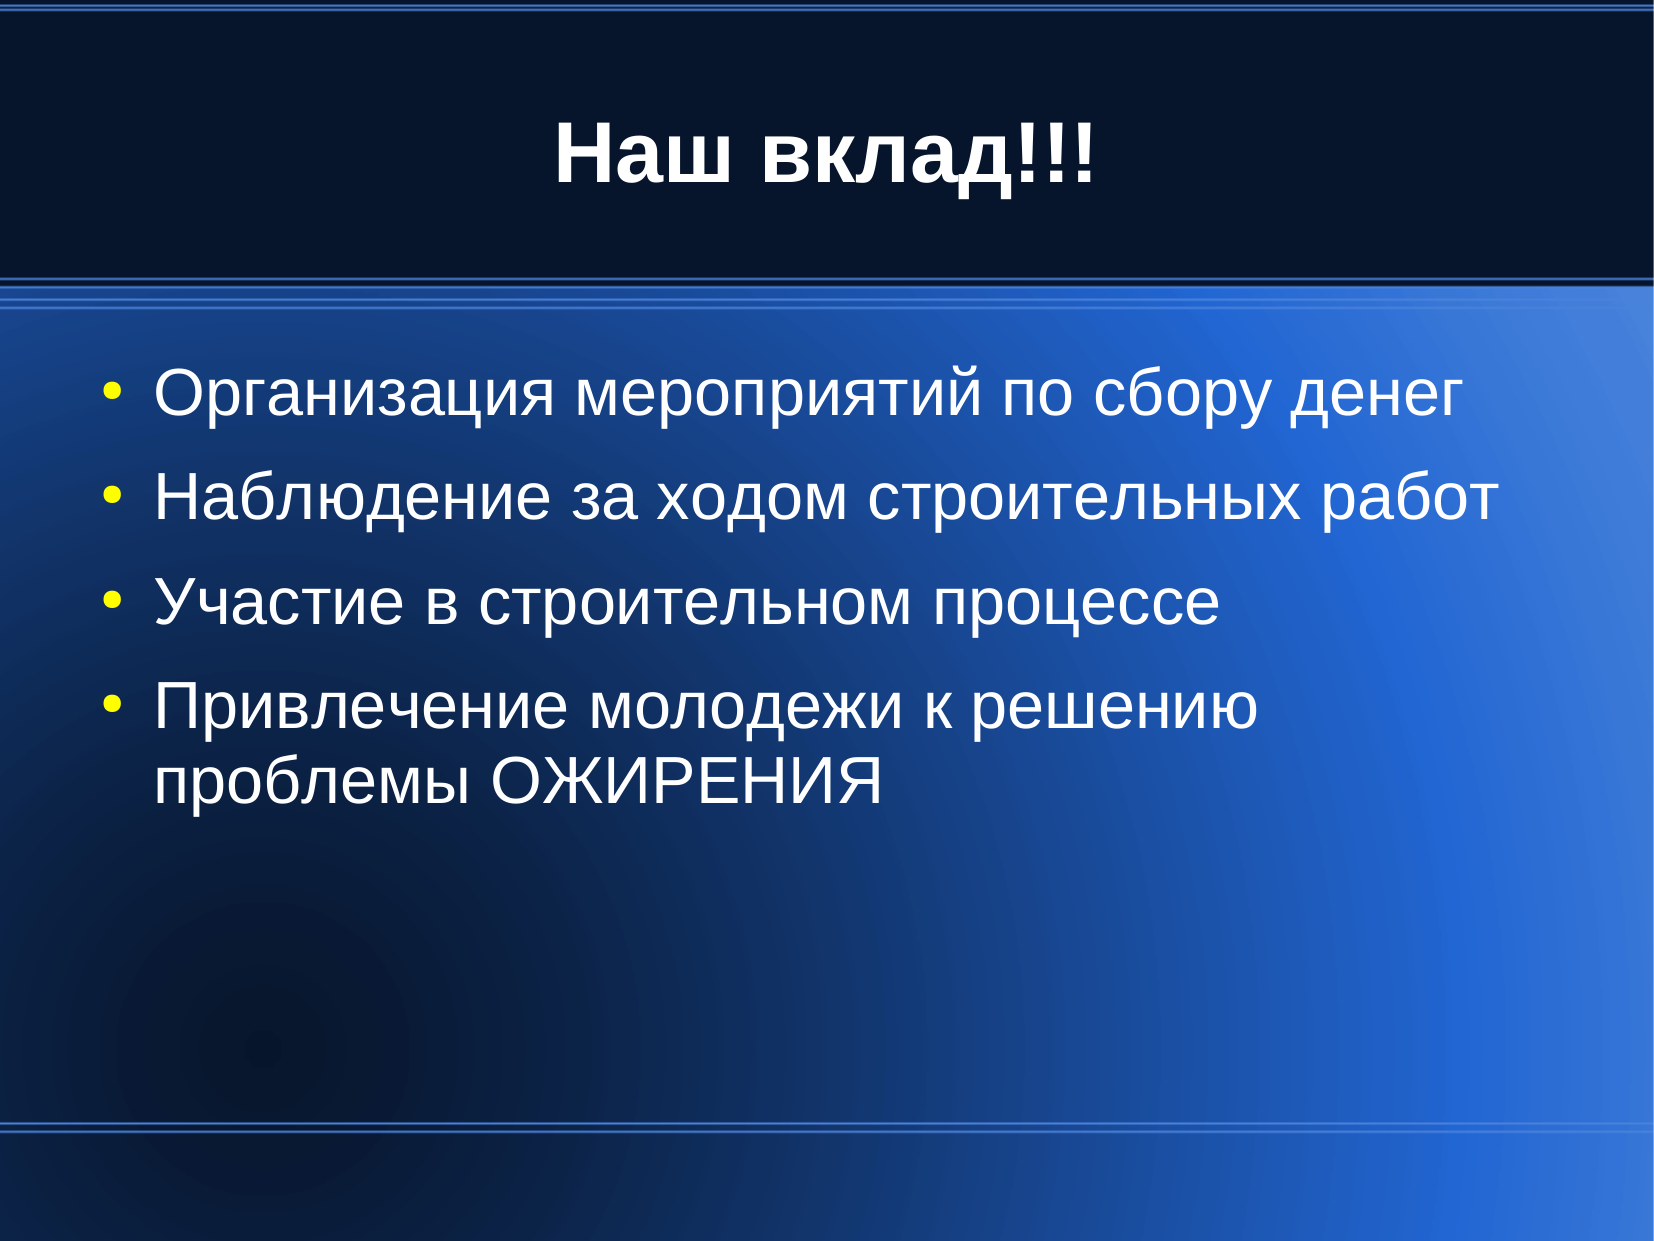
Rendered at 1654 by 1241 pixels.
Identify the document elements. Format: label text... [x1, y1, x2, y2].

title Наш вклад!!! [82, 49, 1571, 257]
list Организация мероприятий по сбору денег Наблюдение за ходом строительных работ Участие в строительном процессе Привлечение молодежи к решению проблемы ОЖИРЕНИЯ [82, 355, 1571, 1174]
picture [0, 0, 1654, 1241]
